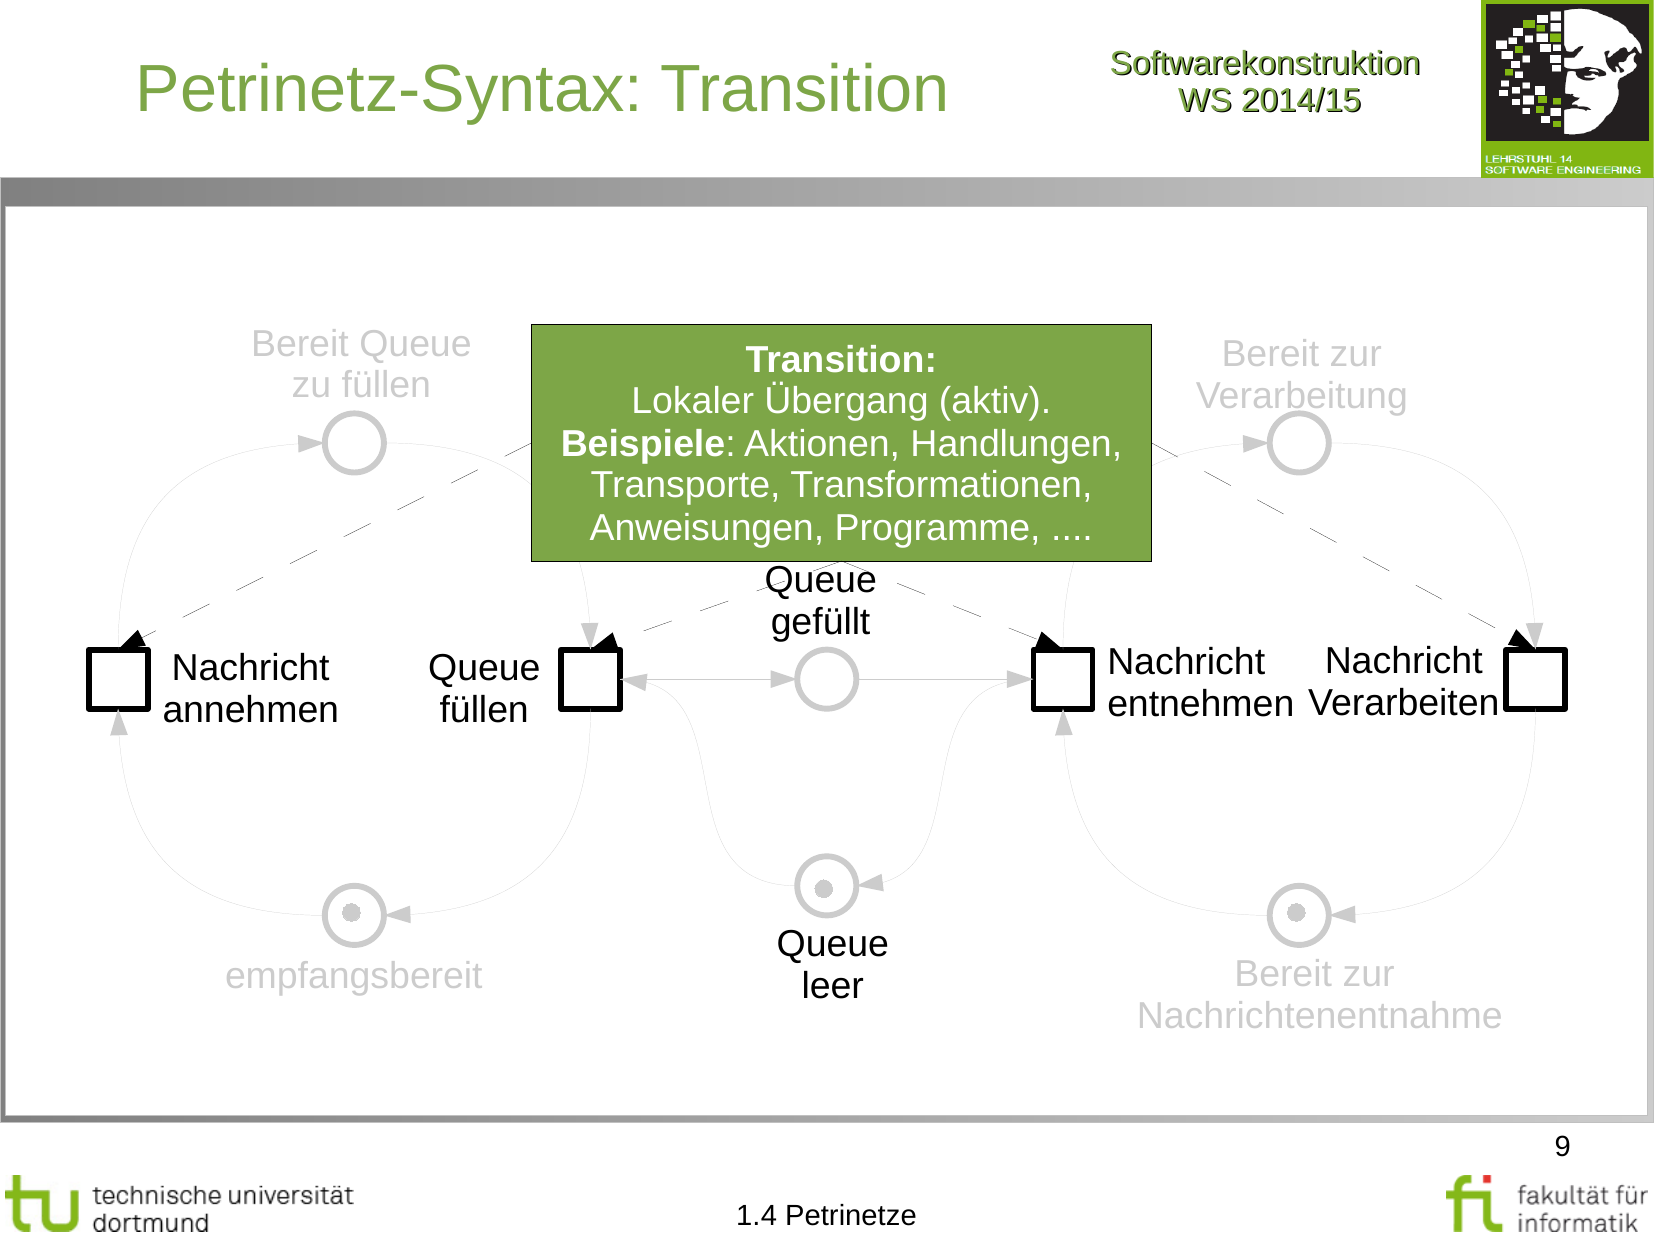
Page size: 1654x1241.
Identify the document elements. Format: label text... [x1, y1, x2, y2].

text_box Queue gefüllt [749, 562, 892, 650]
text_box Queue füllen [413, 639, 556, 739]
picture [5, 1175, 354, 1232]
text_box Nachricht entnehmen [1092, 633, 1310, 733]
text_box Queue leer [761, 915, 904, 1015]
text_box empfangsbereit [210, 947, 498, 1004]
text_box Bereit zur Nachrichtenentnahme [1122, 944, 1518, 1044]
text_box [342, 903, 361, 922]
title Petrinetz-Syntax: Transition [0, 7, 1064, 170]
text_box Nachricht annehmen [147, 639, 354, 739]
text_box Transition: Lokaler Übergang (aktiv). Beispiele: Aktionen, Handlungen, Transporte, Transformationen, Anweisungen, Programme, .... [531, 324, 1152, 562]
text_box [814, 879, 833, 898]
picture [1481, 0, 1654, 178]
text_box Nachricht Verarbeiten [1293, 631, 1515, 731]
text_box Bereit Queue zu füllen [236, 314, 487, 414]
picture [1446, 1175, 1648, 1232]
text_box [1287, 903, 1306, 922]
text_box Bereit zur Verarbeitung [1181, 324, 1423, 424]
